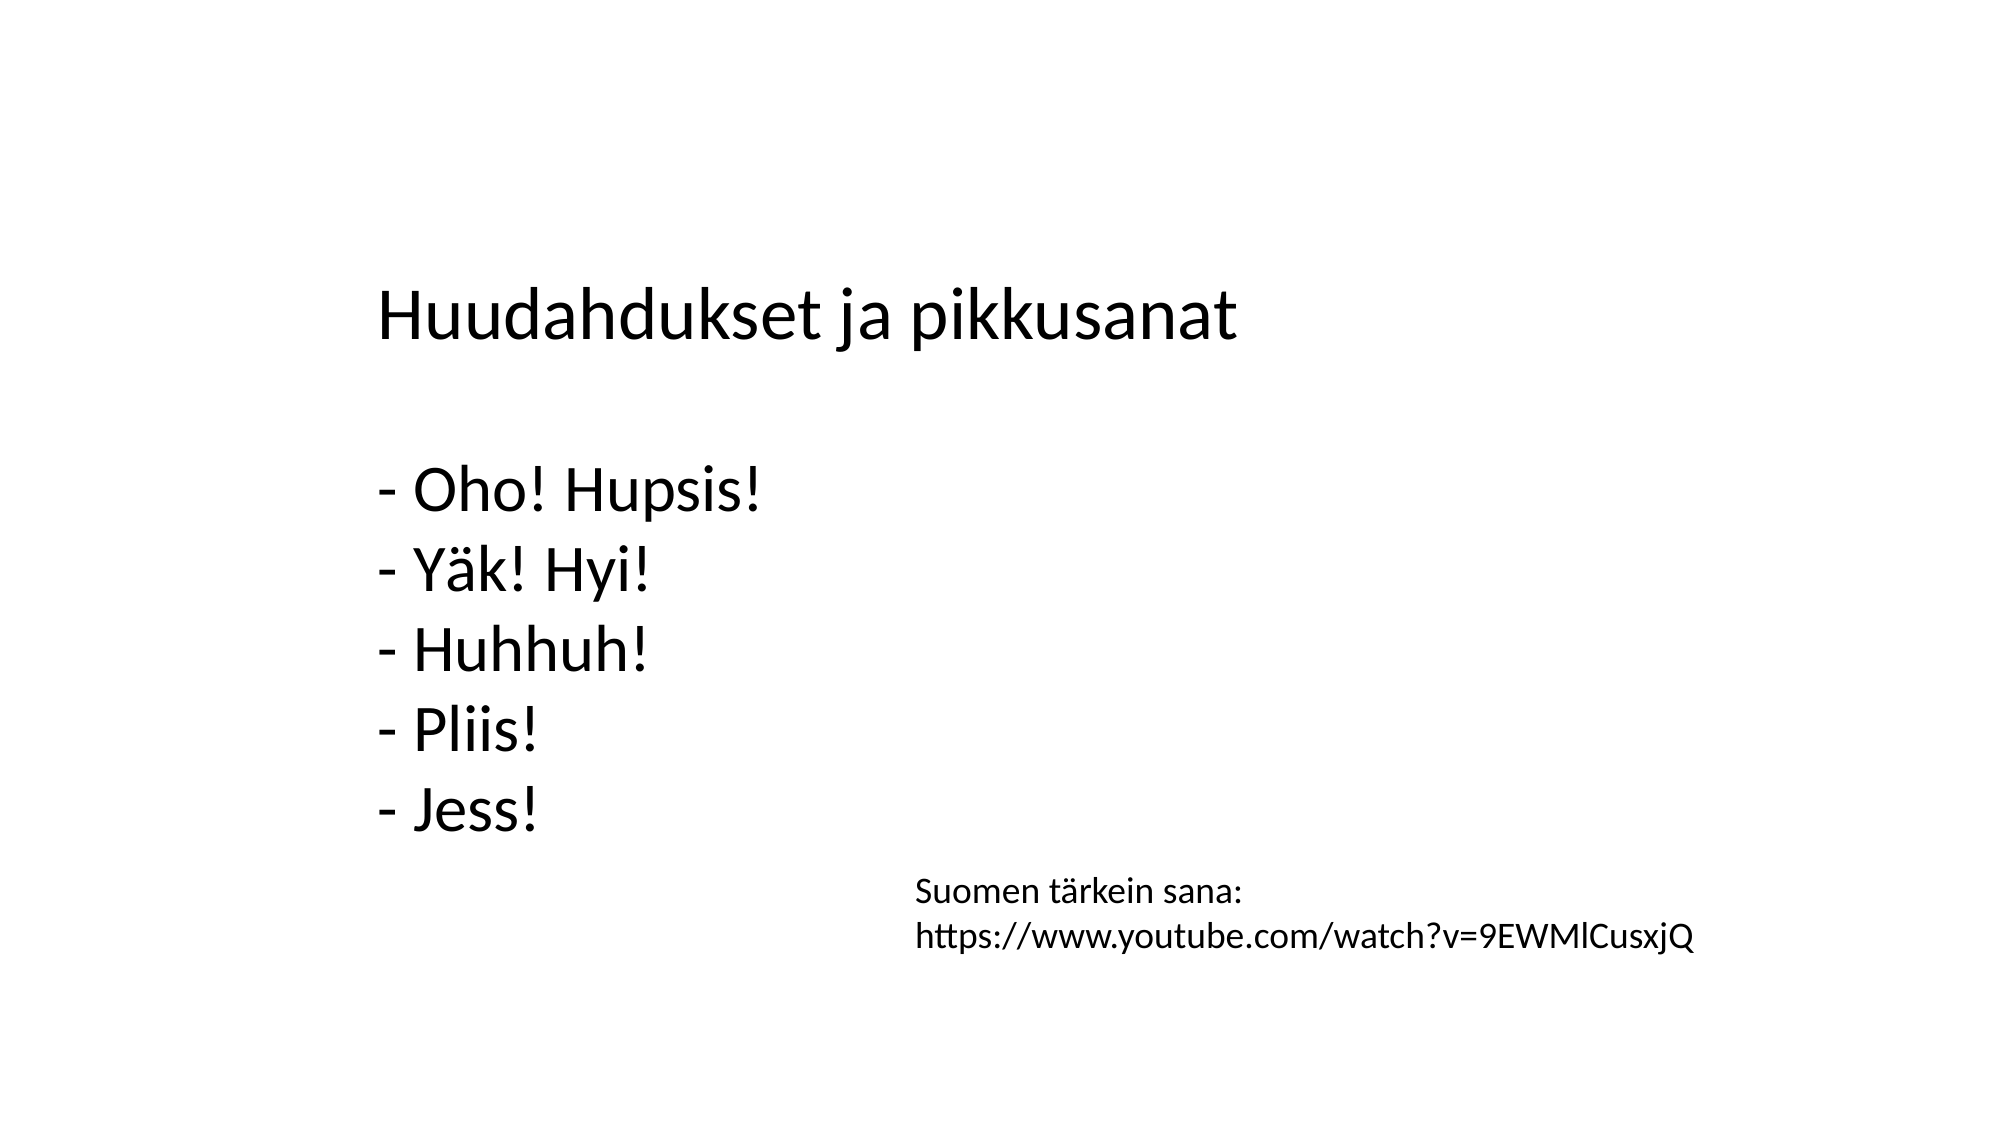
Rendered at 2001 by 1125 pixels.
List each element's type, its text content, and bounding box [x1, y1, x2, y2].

text_box Huudahdukset ja pikkusanat - Oho! Hupsis! - Yäk! Hyi! - Huhhuh! - Pliis! - Jess! [362, 257, 1310, 950]
text_box Suomen tärkein sana: https://www.youtube.com/watch?v=9EWMlCusxjQ [900, 858, 1719, 965]
